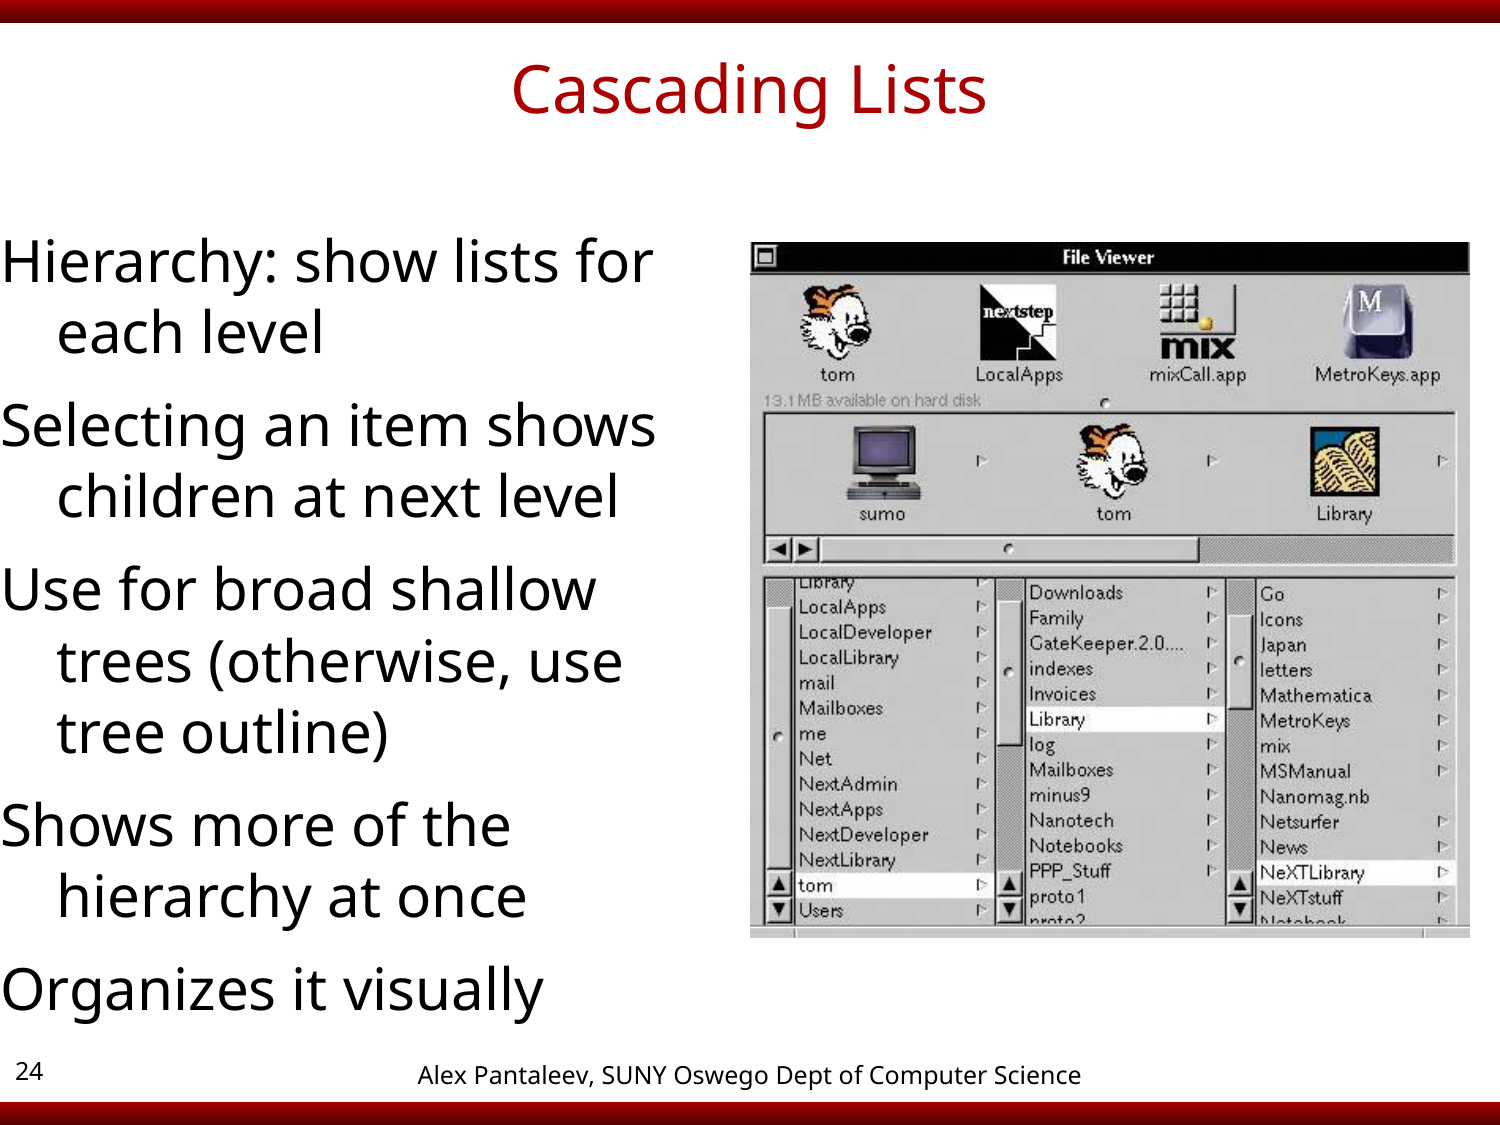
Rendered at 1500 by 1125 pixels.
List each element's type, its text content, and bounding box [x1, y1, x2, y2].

title Cascading Lists [0, 32, 1500, 143]
picture [750, 242, 1470, 938]
list Hierarchy: show lists for each level Selecting an item shows children at next level Use for broad shallow trees (otherwise, use tree outline) Shows more of the hierarchy at once Organizes it visually [0, 224, 720, 1048]
